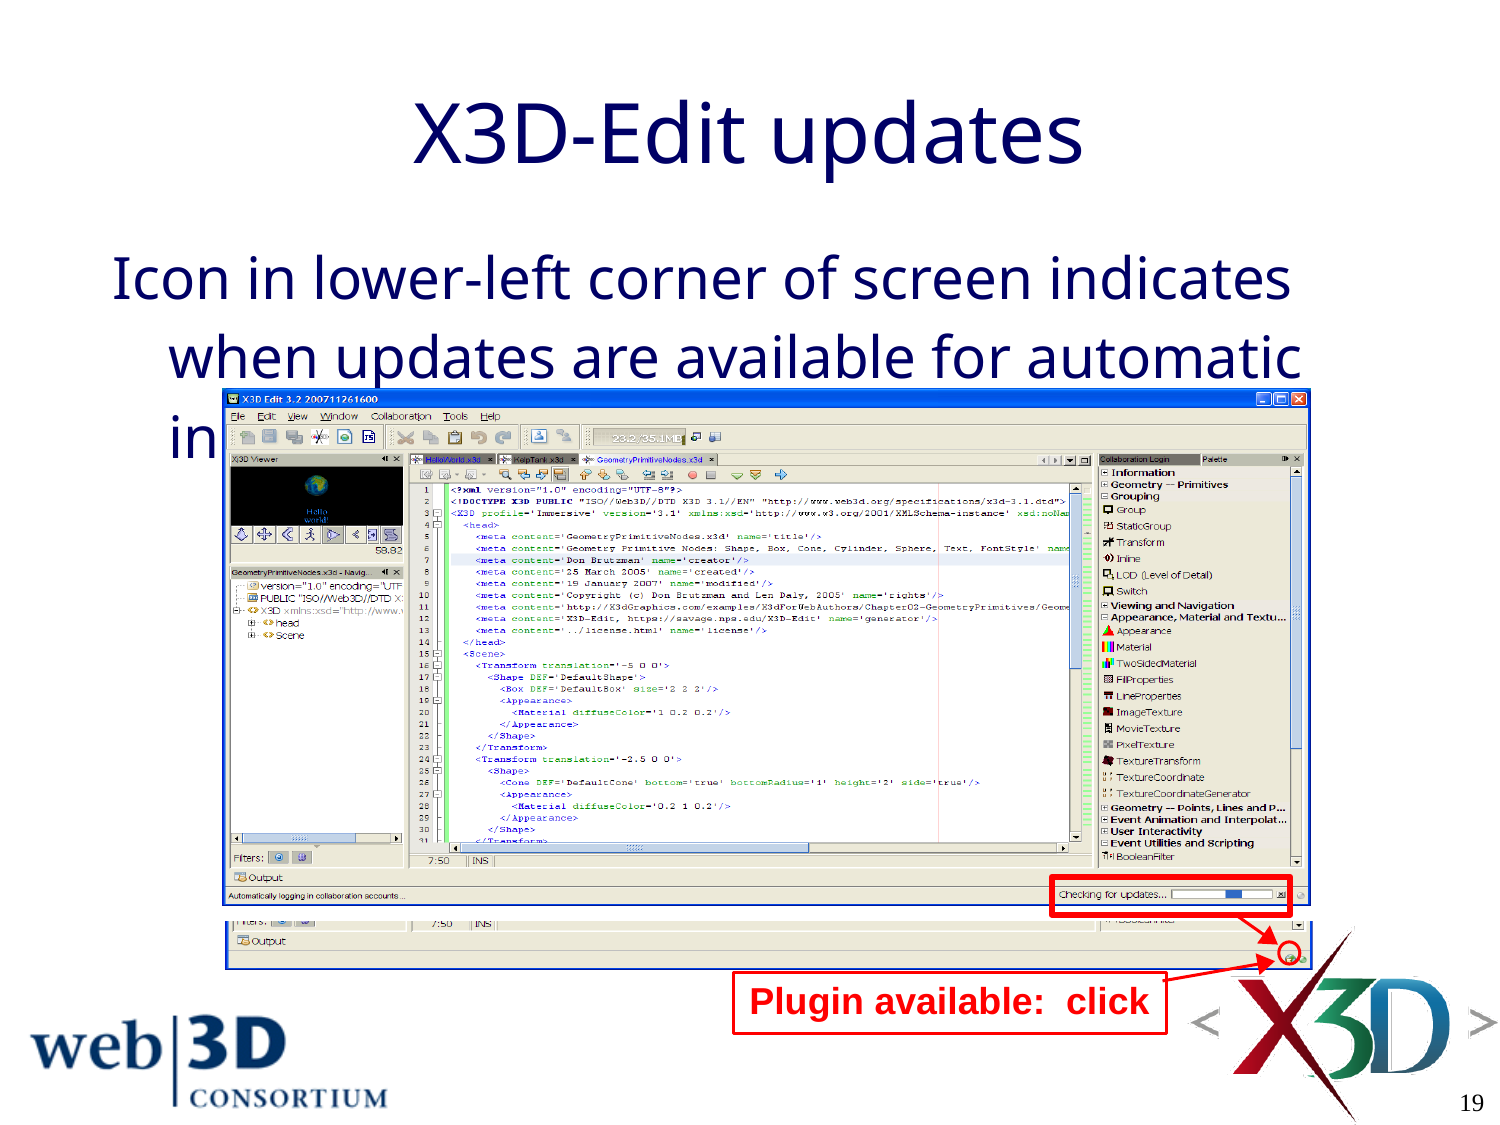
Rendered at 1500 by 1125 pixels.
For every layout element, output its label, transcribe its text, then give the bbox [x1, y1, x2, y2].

title X3D-Edit updates [112, 44, 1388, 218]
picture [222, 388, 1311, 906]
text_box Plugin available: click [733, 972, 1166, 1034]
picture [12, 998, 413, 1118]
list Icon in lower-left corner of screen indicates when updates are available for automatic installation [112, 237, 1388, 413]
picture [1055, 880, 1287, 906]
picture [225, 921, 1500, 1125]
